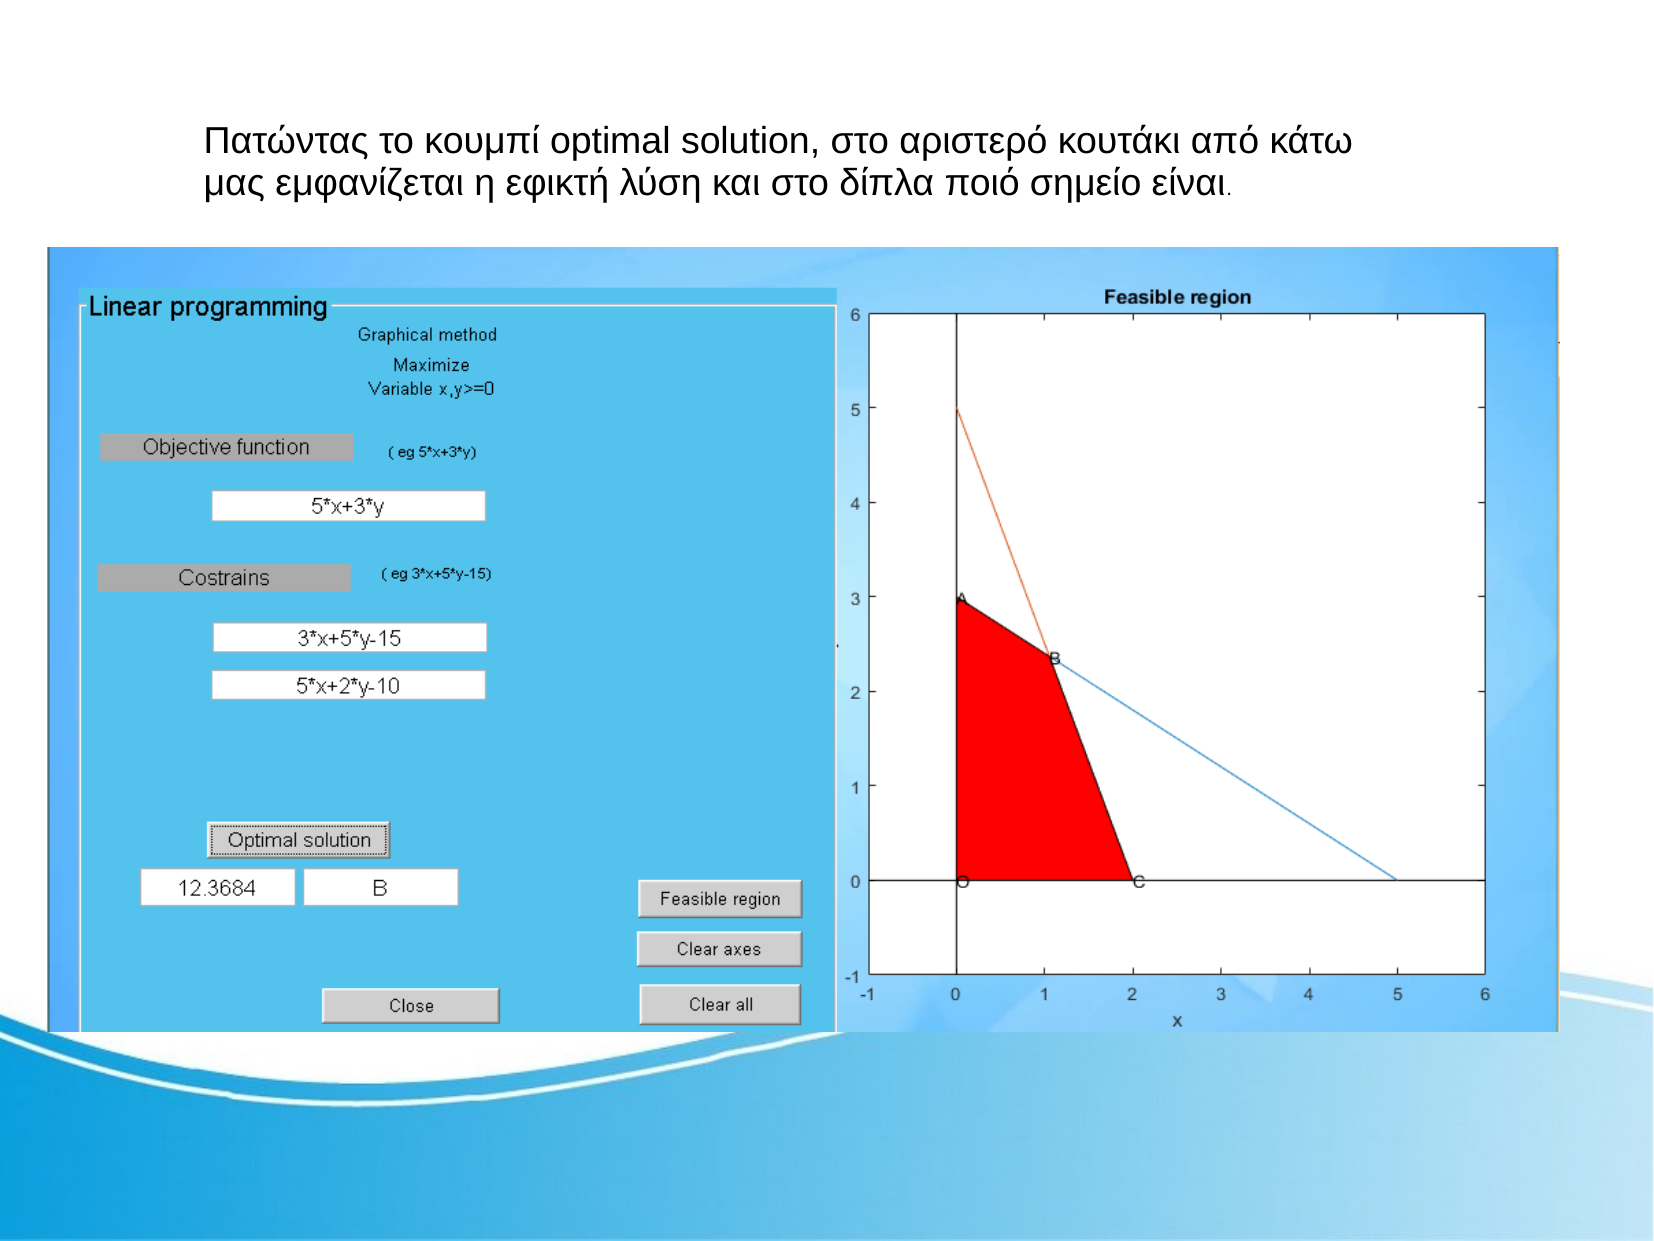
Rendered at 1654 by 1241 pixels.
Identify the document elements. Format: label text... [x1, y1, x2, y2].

picture [0, 247, 1654, 1241]
text_box Πατώντας το κουμπί optimal solution, στο αριστερό κουτάκι από κάτω μας εμφανίζεται η εφικτή λύση και στο δίπλα ποιό σημείο είναι. [188, 112, 1432, 247]
